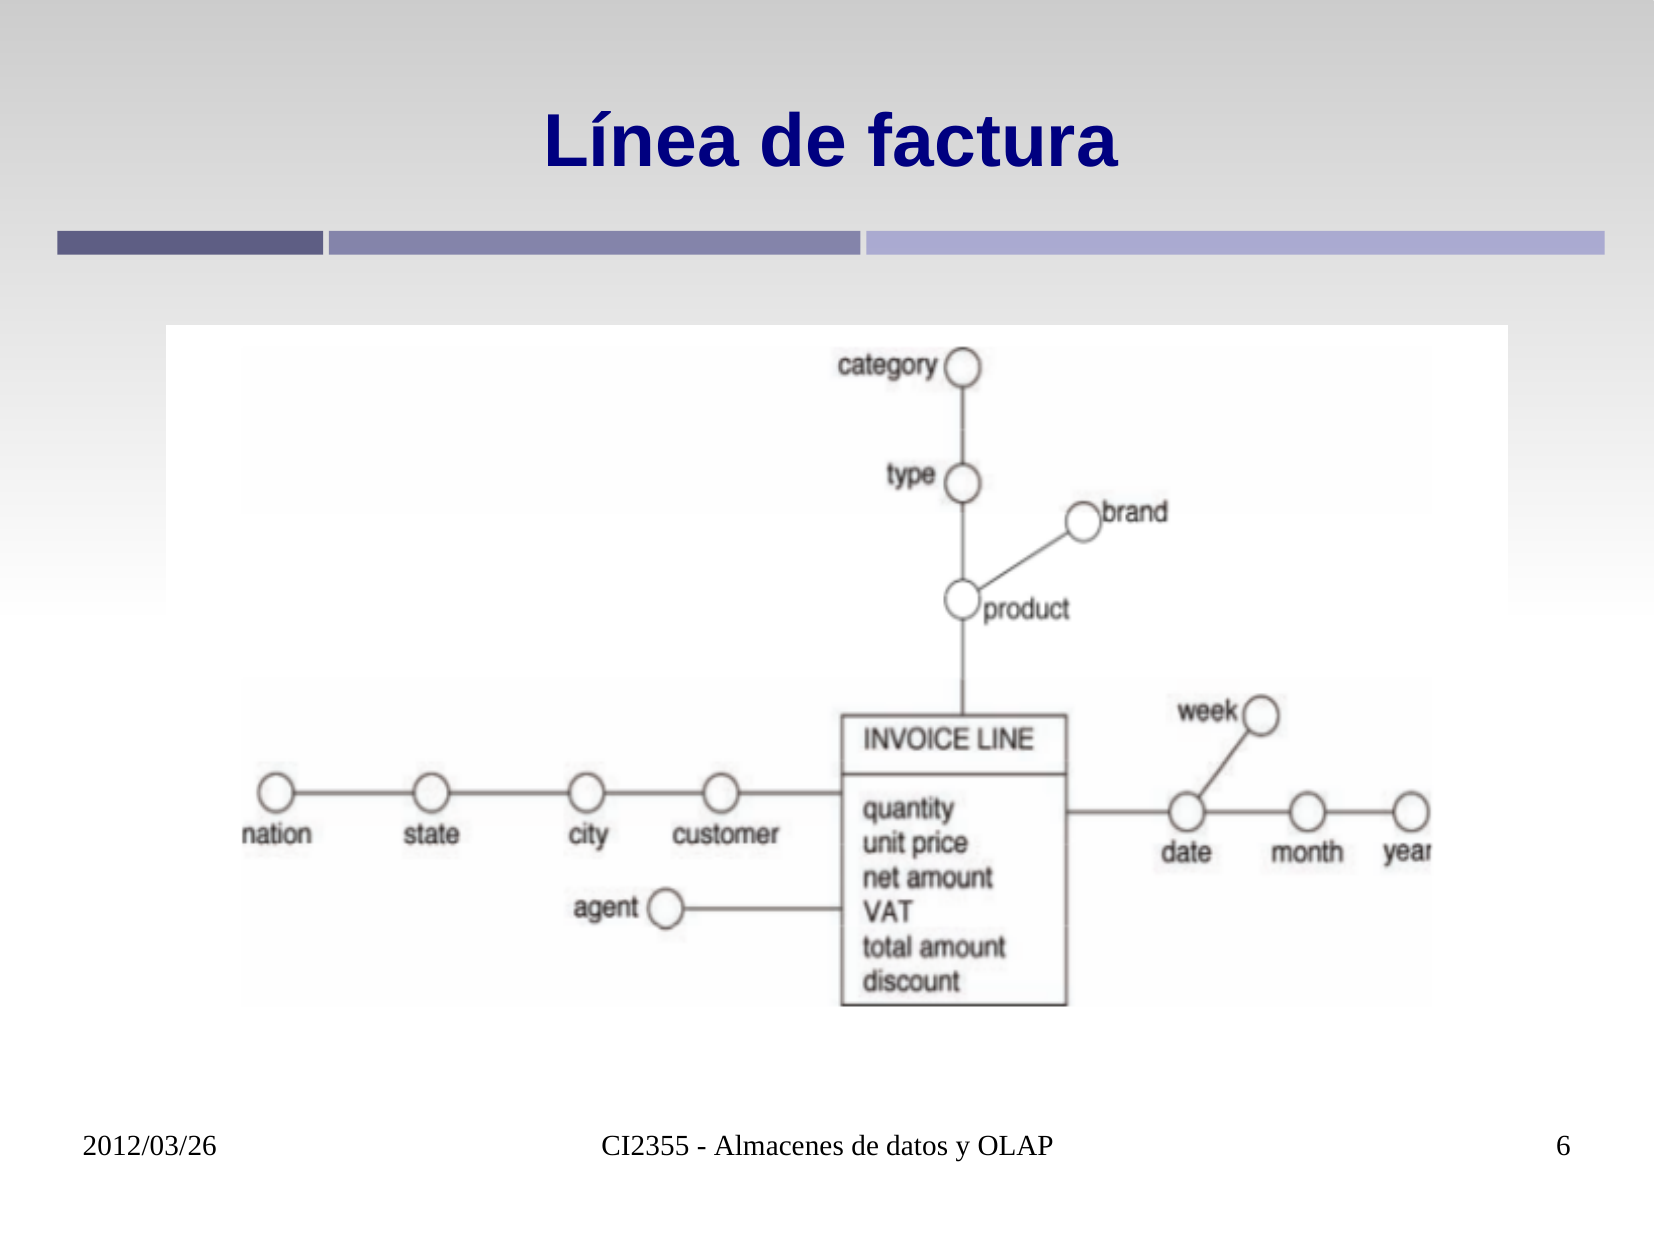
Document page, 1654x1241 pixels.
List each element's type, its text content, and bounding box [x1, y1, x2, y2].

title Línea de factura [86, 55, 1576, 226]
picture [166, 325, 1508, 1051]
